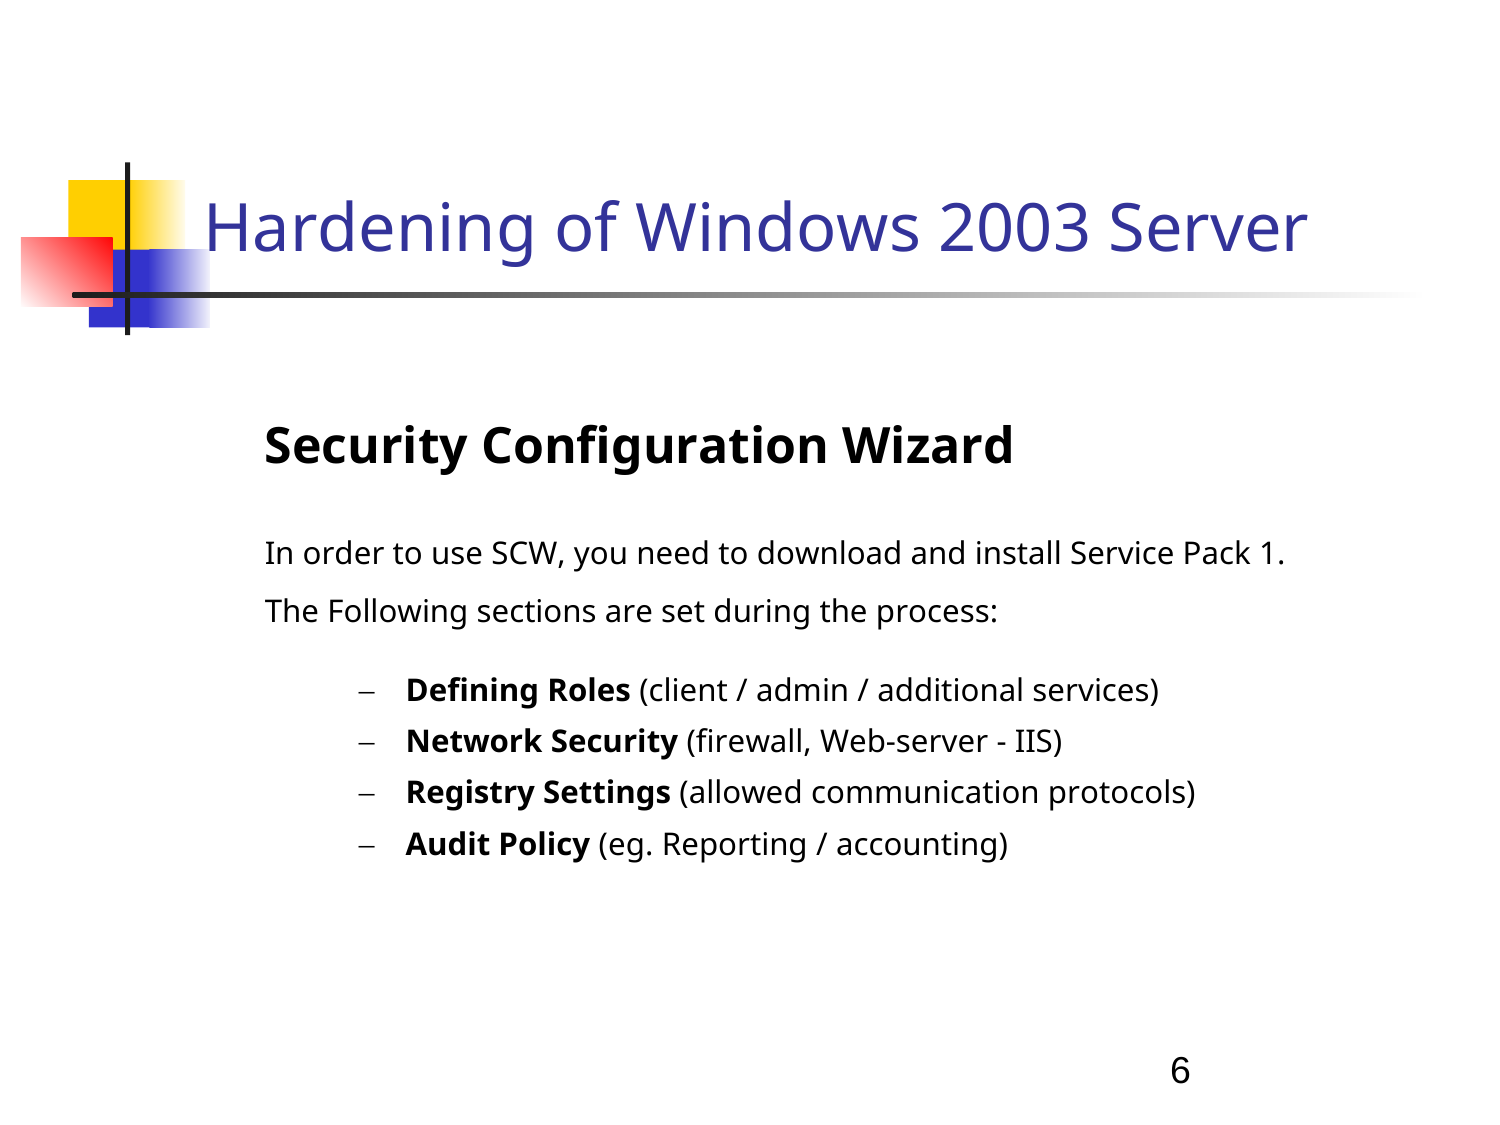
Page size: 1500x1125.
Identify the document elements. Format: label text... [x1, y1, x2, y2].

list Security Configuration Wizard In order to use SCW, you need to download and install Service Pack 1. The Following sections are set during the process: Defining Roles (client / admin / additional services) Network Security (firewall, Web-server - IIS) Registry Settings (allowed communication protocols) Audit Policy (eg. Reporting / accounting) [193, 331, 1469, 1007]
title Hardening of Windows 2003 Server [188, 35, 1468, 276]
